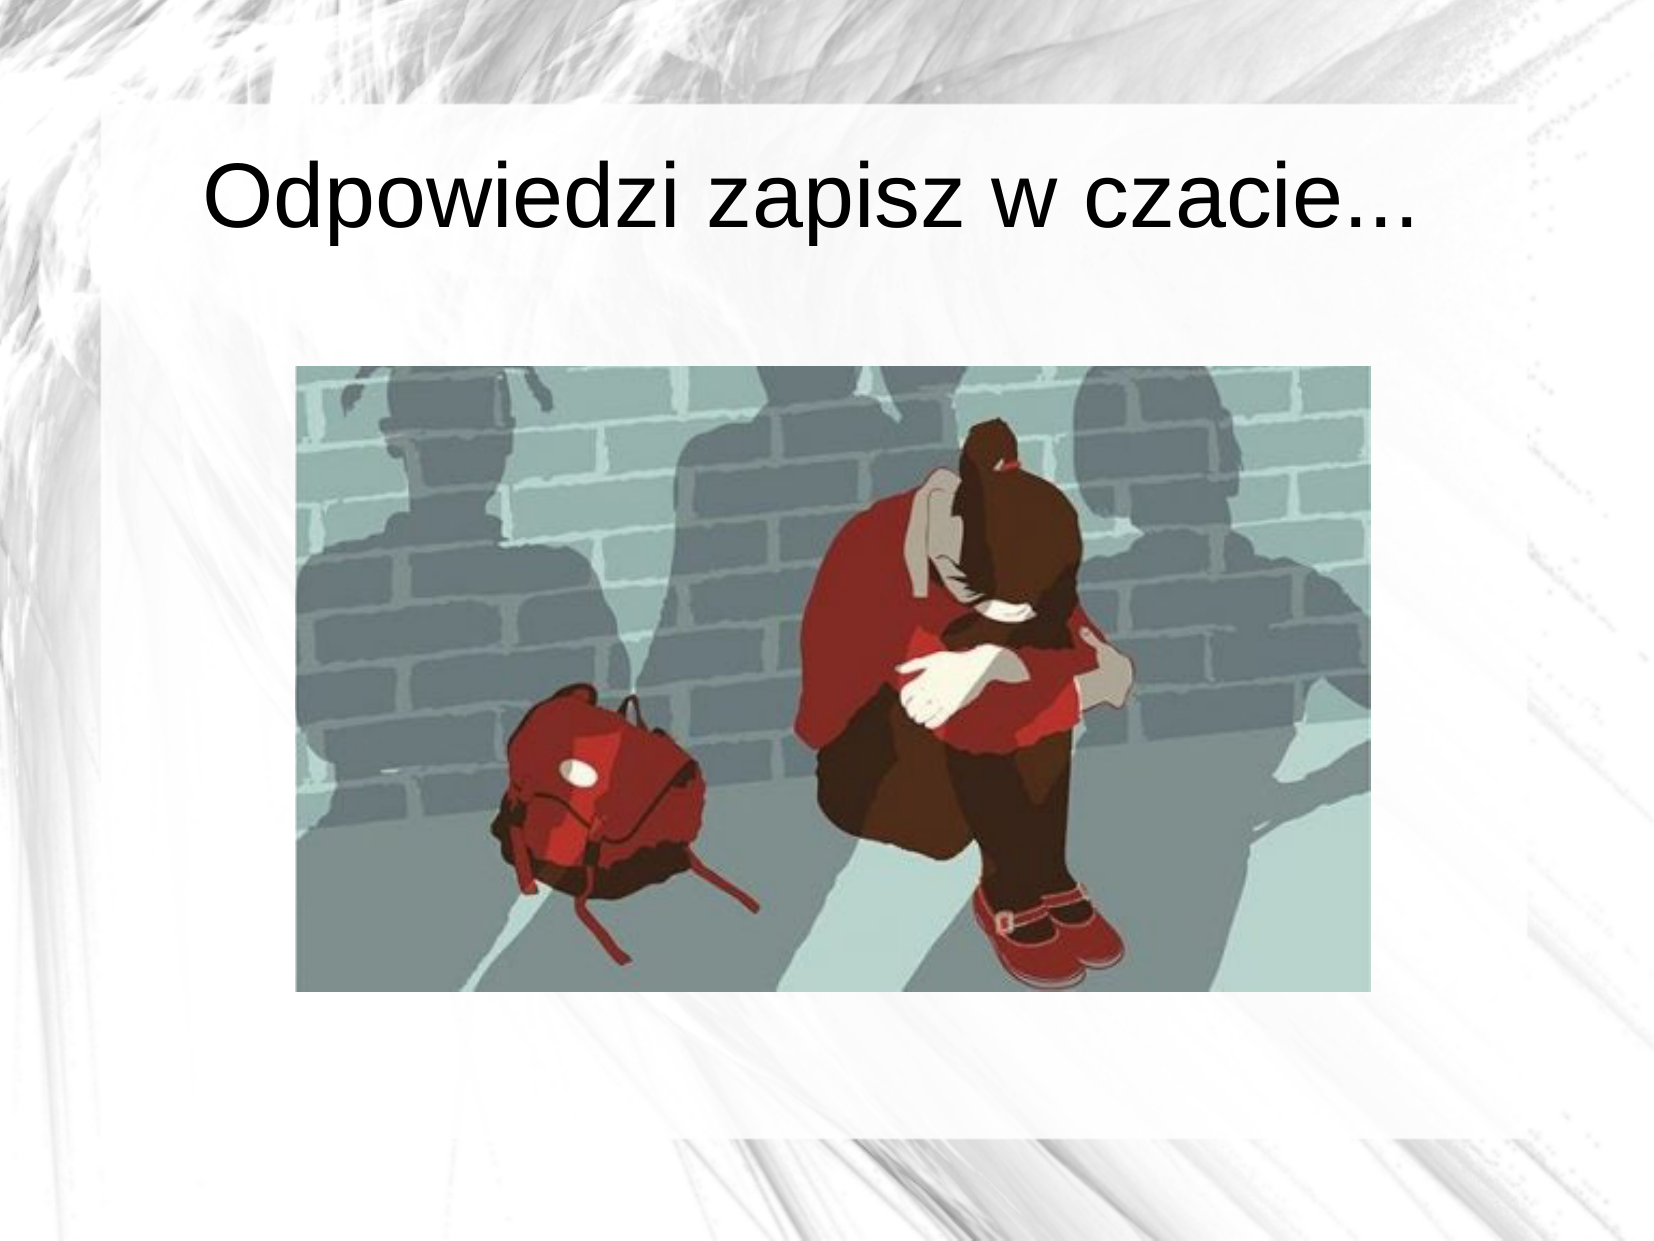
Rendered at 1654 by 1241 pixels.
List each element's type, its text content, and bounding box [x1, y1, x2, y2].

picture [0, 0, 1654, 1241]
title Odpowiedzi zapisz w czacie... [118, 112, 1506, 281]
